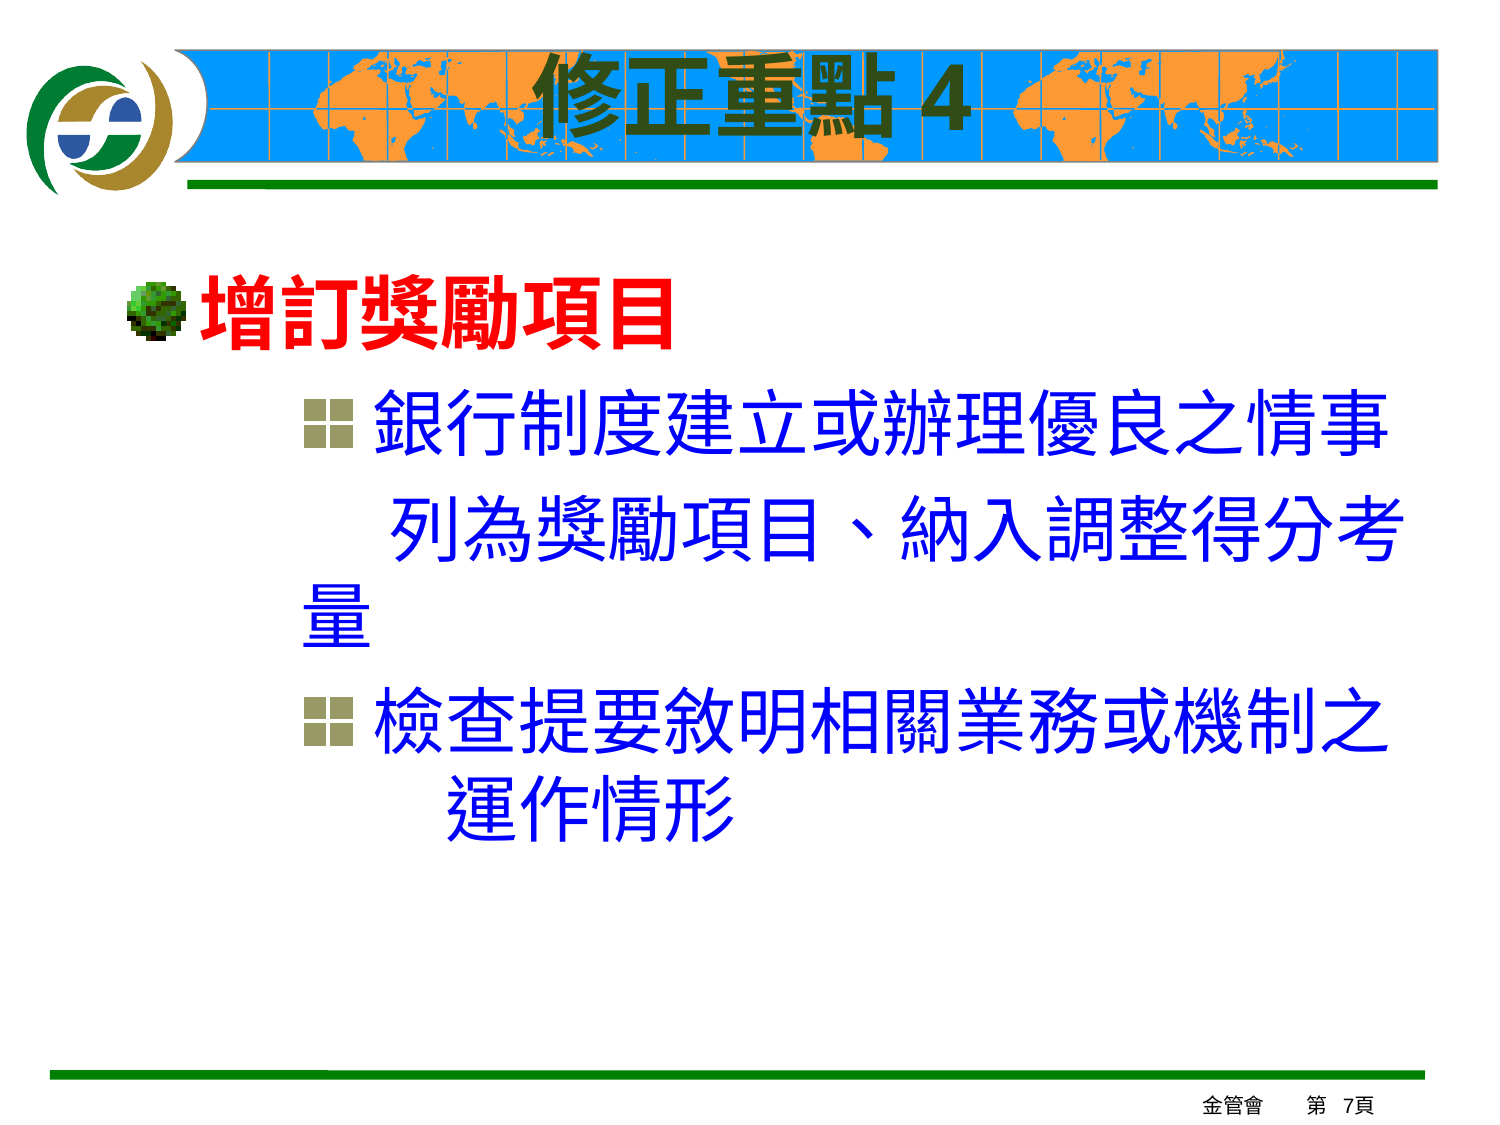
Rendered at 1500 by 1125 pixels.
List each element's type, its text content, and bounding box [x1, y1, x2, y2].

list 增訂獎勵項目 銀行制度建立或辦理優良之情事 列為獎勵項目、納入調整得分考量 檢查提要敘明相關業務或機制之運作情形 [112, 255, 1436, 929]
title 修正重點4 [76, 0, 1427, 188]
